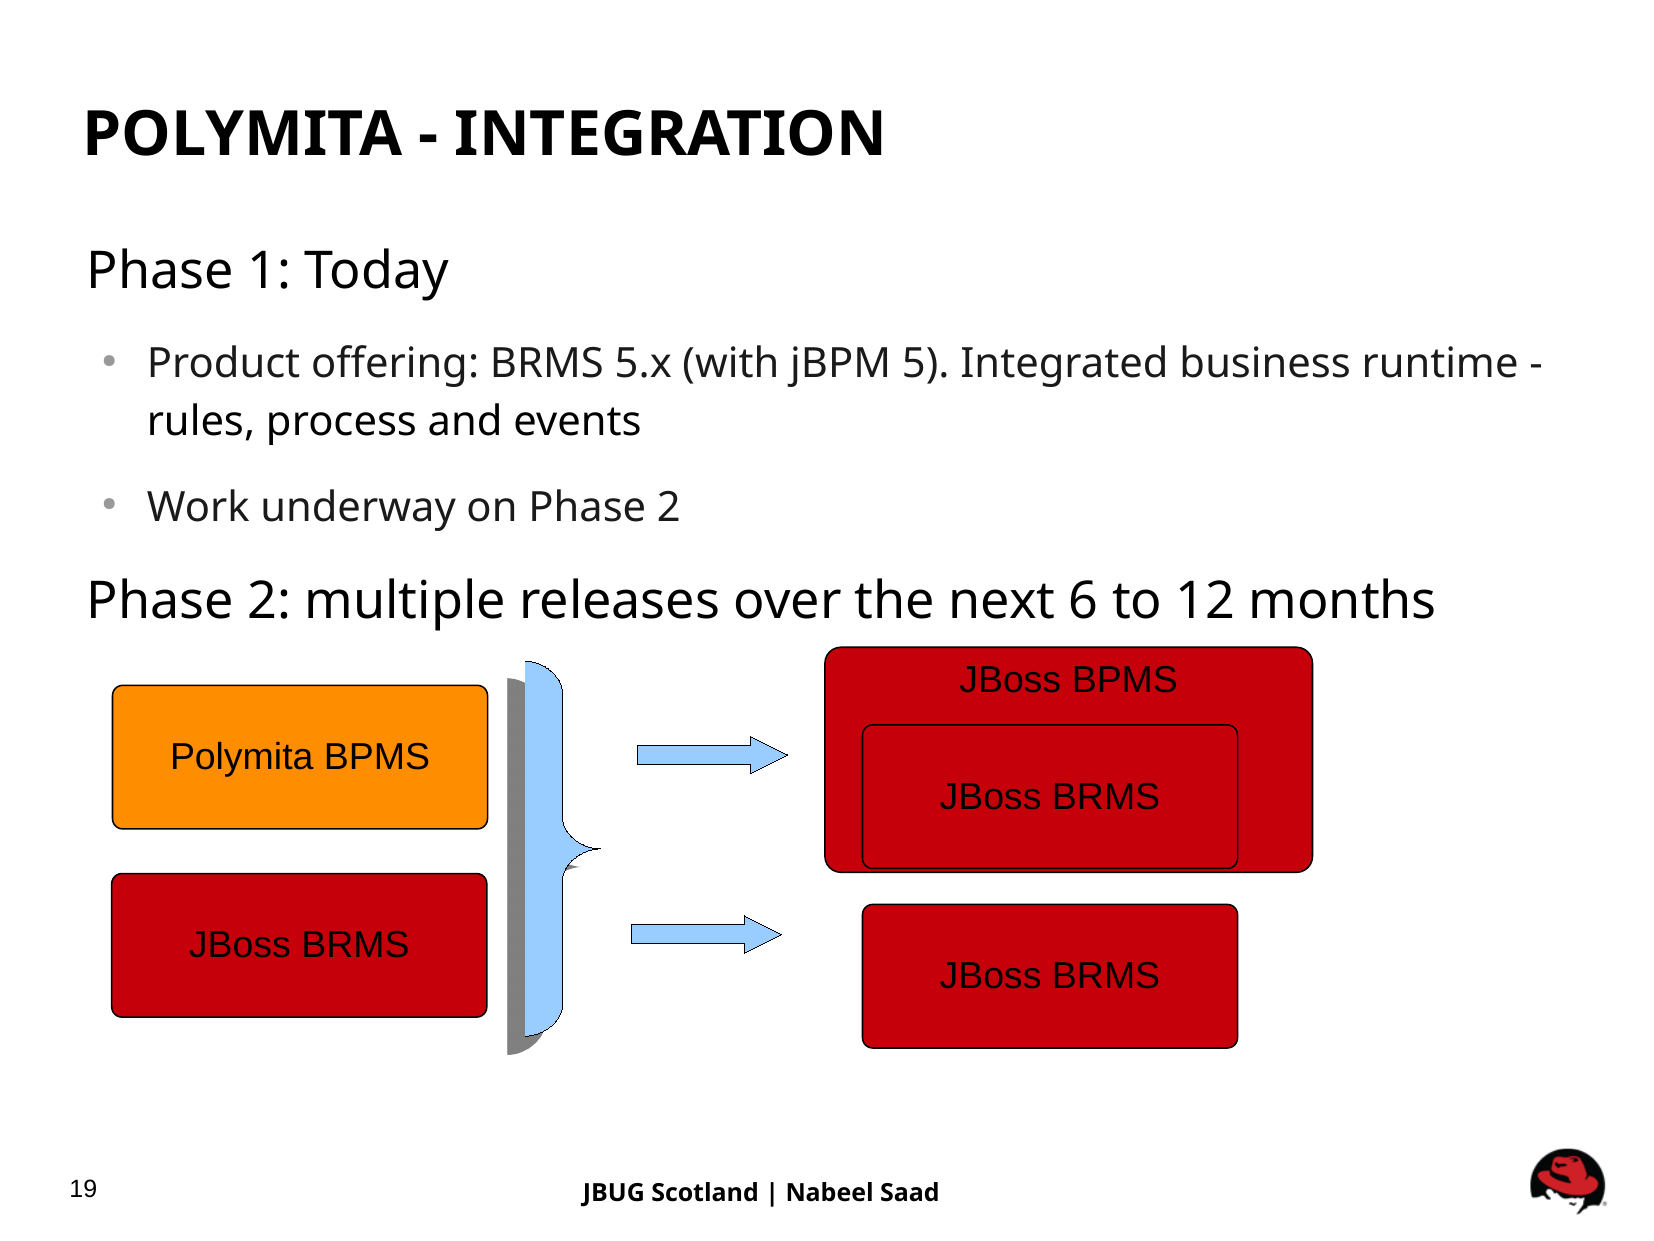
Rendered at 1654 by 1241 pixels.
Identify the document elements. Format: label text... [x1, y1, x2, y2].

text_box [637, 736, 788, 774]
text_box [631, 915, 782, 954]
title POLYMITA - INTEGRATION [82, 37, 1571, 226]
text_box [1034, 591, 1064, 630]
text_box JBoss BRMS [111, 873, 487, 1018]
text_box Polymita BPMS [112, 685, 488, 829]
text_box JBoss BRMS [862, 724, 1238, 869]
text_box [525, 661, 601, 1037]
picture [1529, 1146, 1613, 1224]
list Phase 1: Today Product offering: BRMS 5.x (with jBPM 5). Integrated business runtime - rules, process and events Work underway on Phase 2 Phase 2: multiple releases over the next 6 to 12 months [86, 232, 1576, 1027]
text_box JBoss BRMS [862, 904, 1238, 1048]
